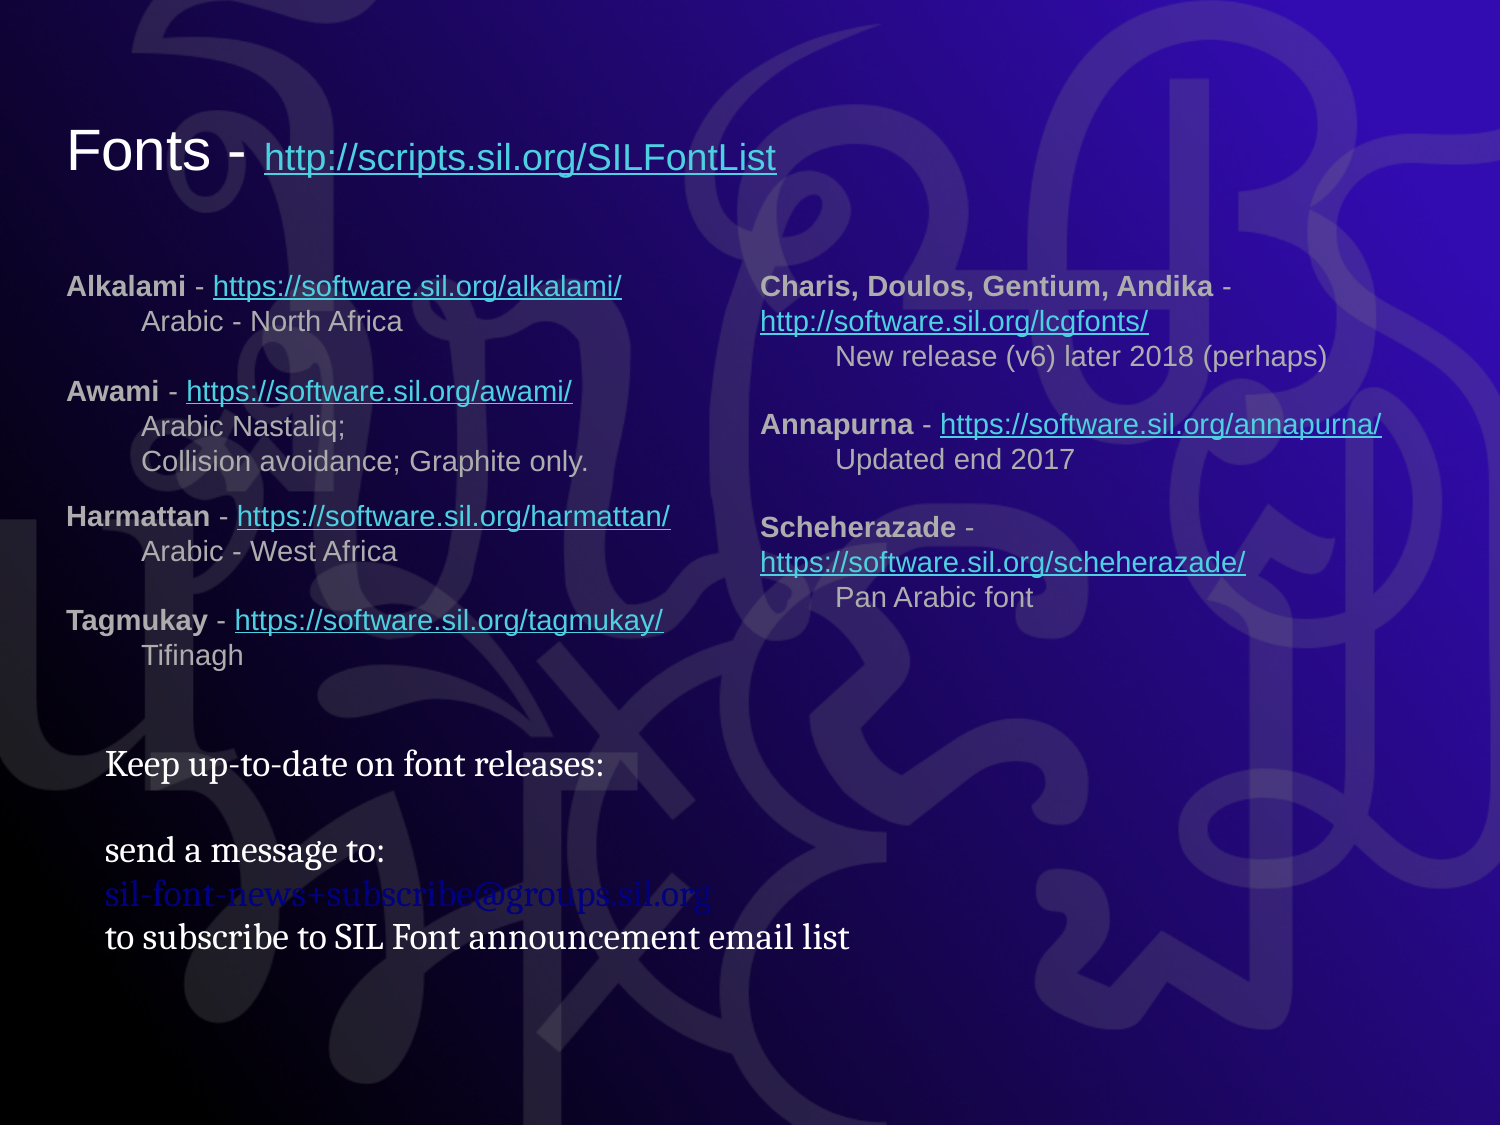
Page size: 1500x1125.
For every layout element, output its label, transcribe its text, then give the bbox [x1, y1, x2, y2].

list Alkalami - https://software.sil.org/alkalami/ Arabic - North Africa Awami - https://software.sil.org/awami/ Arabic Nastaliq; Collision avoidance; Graphite only. Harmattan - https://software.sil.org/harmattan/ Arabic - West Africa Tagmukay - https://software.sil.org/tagmukay/ Tifinagh [51, 252, 695, 736]
list Charis, Doulos, Gentium, Andika - http://software.sil.org/lcgfonts/ New release (v6) later 2018 (perhaps) Annapurna - https://software.sil.org/annapurna/ Updated end 2017 Scheherazade - https://software.sil.org/scheherazade/ Pan Arabic font [745, 252, 1474, 706]
title Fonts - http://scripts.sil.org/SILFontList [51, 97, 1449, 223]
text_box Keep up-to-date on font releases: send a message to: sil-font-news+subscribe@groups.sil.org to subscribe to SIL Font announcement email list [90, 735, 1336, 968]
picture [0, 0, 1500, 1125]
